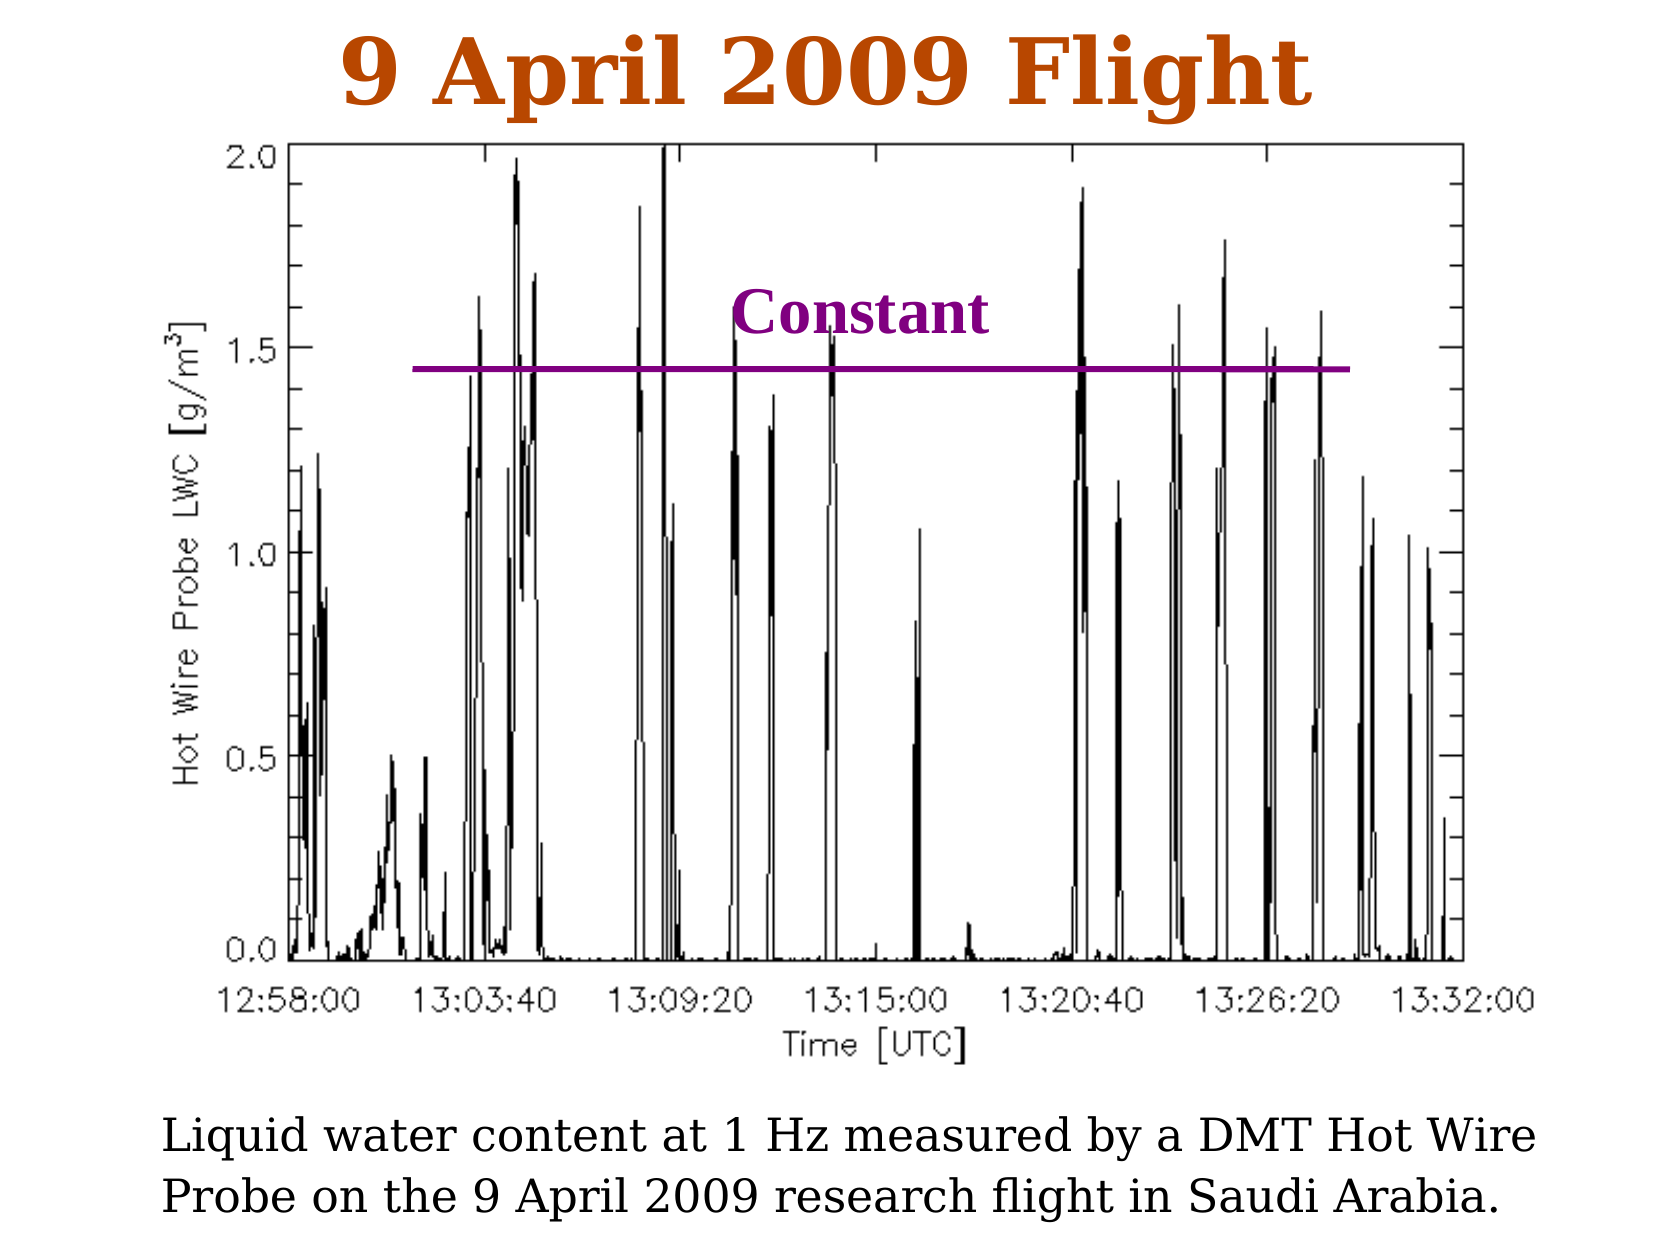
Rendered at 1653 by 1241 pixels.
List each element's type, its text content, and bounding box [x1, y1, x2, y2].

text_box Constant [826, 306, 836, 327]
text_box Constant [944, 306, 954, 327]
text_box Constant [715, 259, 1026, 327]
text_box 9 April 2009 Flight [0, 20, 1653, 126]
text_box Constant [790, 305, 799, 327]
picture [75, 126, 1538, 1088]
text_box Liquid water content at 1 Hz measured by a DMT Hot Wire Probe on the 9 April 2009 research flight in Saudi Arabia. [146, 1092, 1595, 1229]
